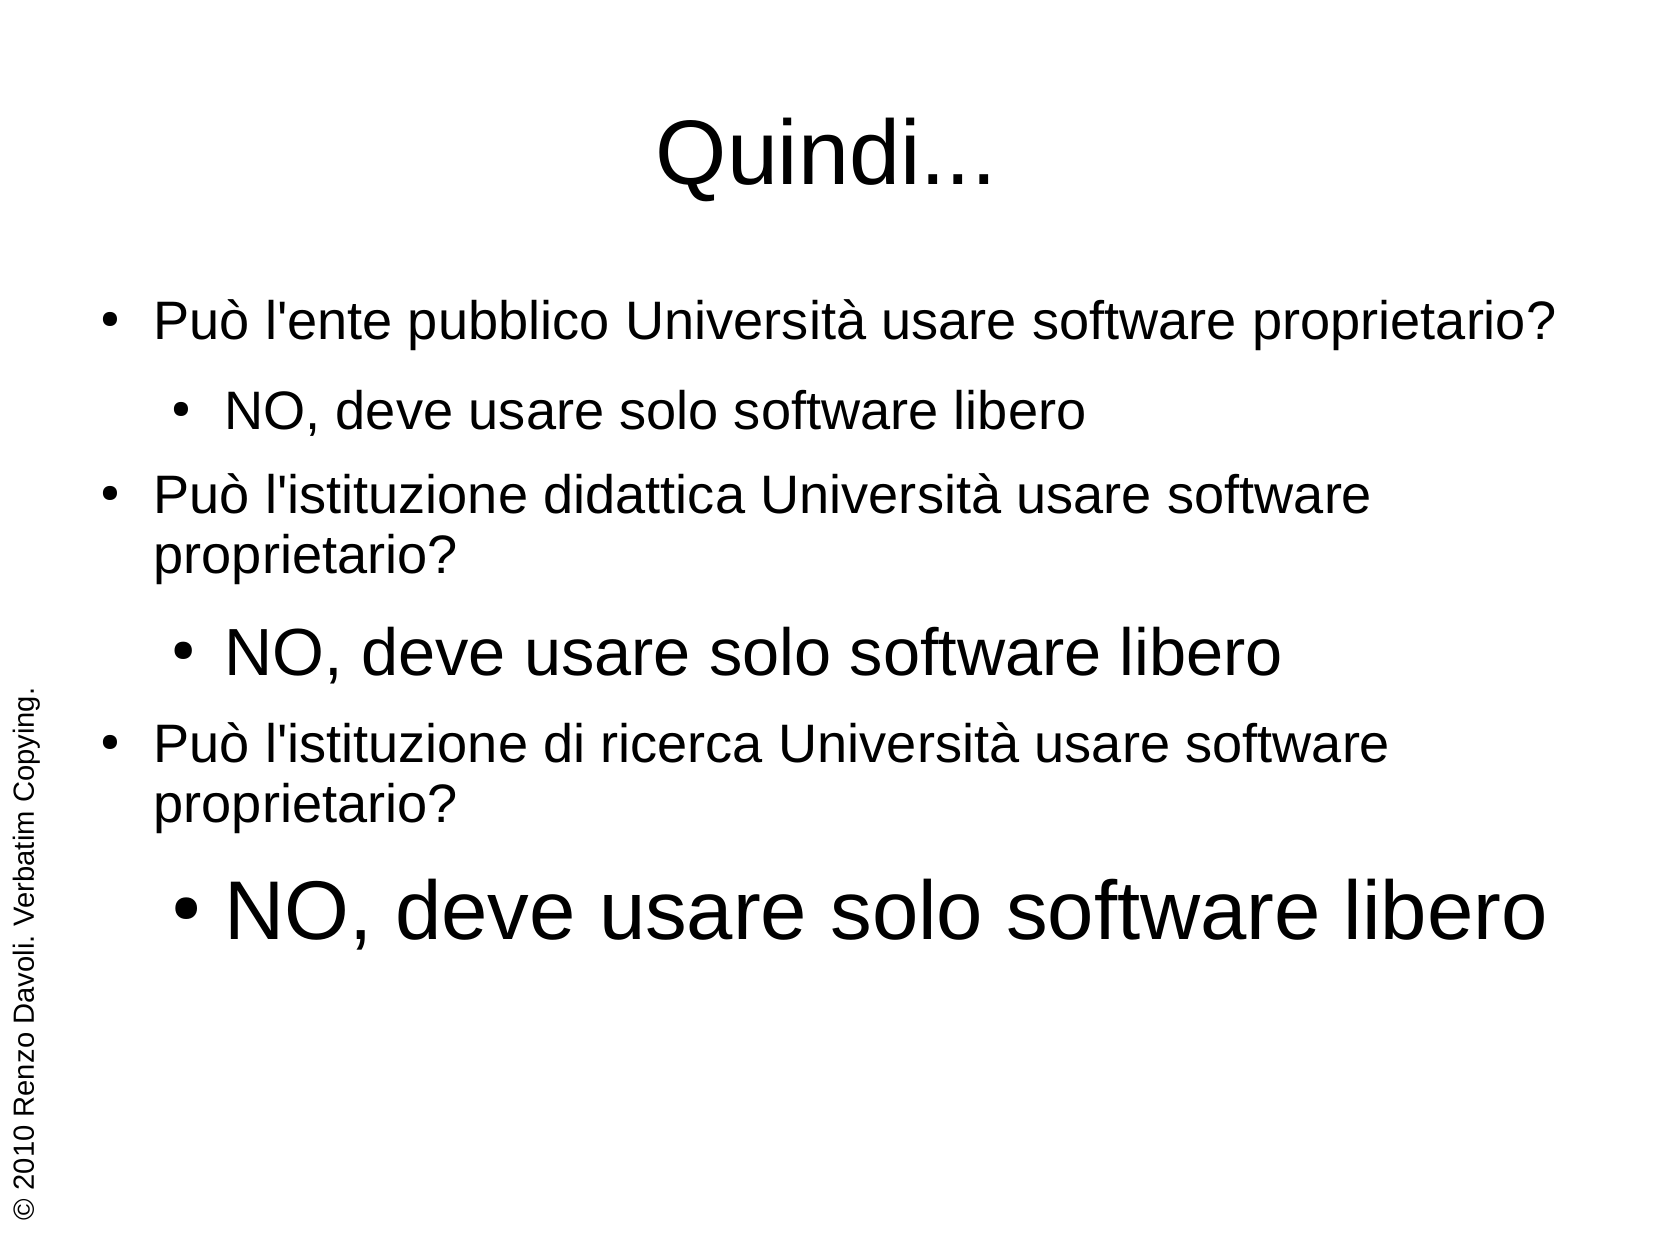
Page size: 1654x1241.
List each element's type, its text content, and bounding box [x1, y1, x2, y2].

title Quindi... [82, 49, 1571, 257]
list Può l'ente pubblico Università usare software proprietario? NO, deve usare solo software libero Può l'istituzione didattica Università usare software proprietario? NO, deve usare solo software libero Può l'istituzione di ricerca Università usare software proprietario? NO, deve usare solo software libero [82, 290, 1571, 1109]
